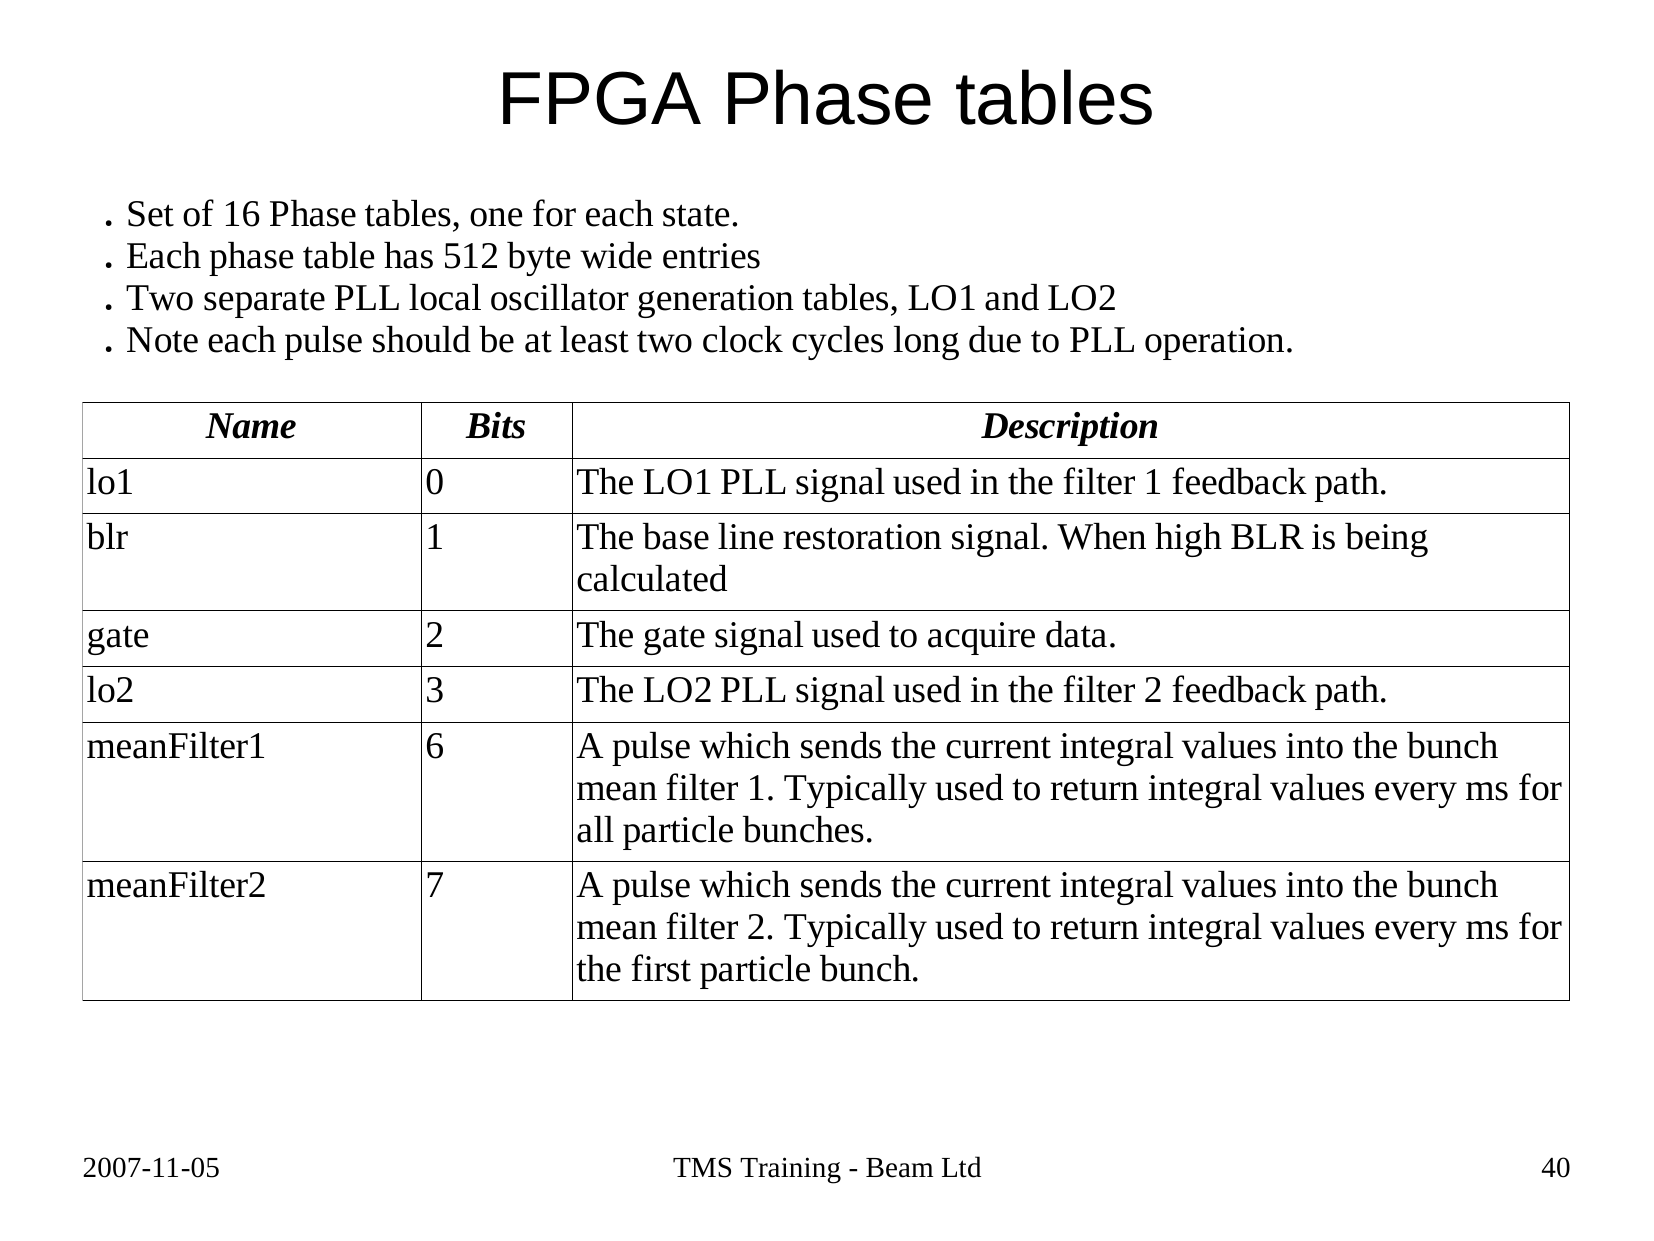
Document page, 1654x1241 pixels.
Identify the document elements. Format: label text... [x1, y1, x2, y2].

chart [82, 177, 1570, 1123]
title FPGA Phase tables [82, 49, 1571, 148]
